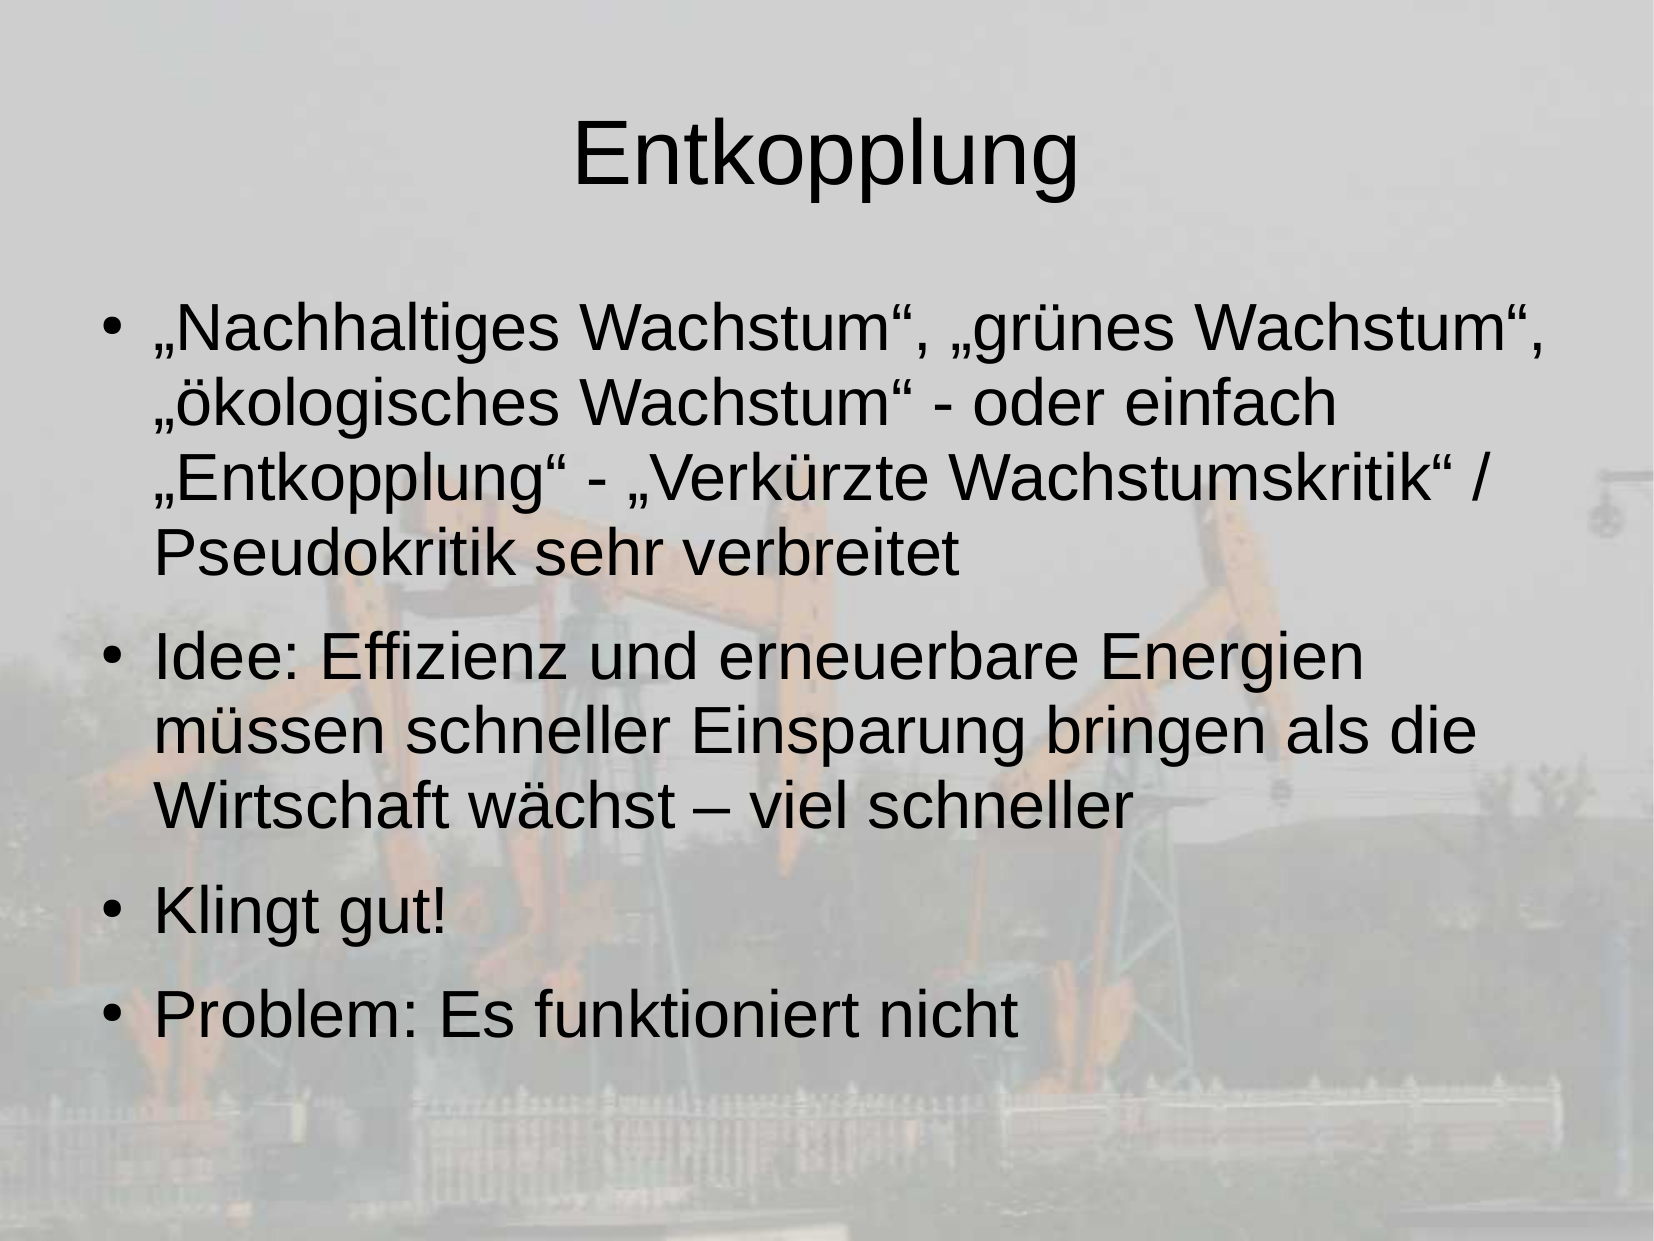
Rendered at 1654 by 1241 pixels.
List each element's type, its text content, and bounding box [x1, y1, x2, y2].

picture [0, 0, 1654, 1241]
list „Nachhaltiges Wachstum“, „grünes Wachstum“, „ökologisches Wachstum“ - oder einfach „Entkopplung“ - „Verkürzte Wachstumskritik“ / Pseudokritik sehr verbreitet Idee: Effizienz und erneuerbare Energien müssen schneller Einsparung bringen als die Wirtschaft wächst – viel schneller Klingt gut! Problem: Es funktioniert nicht [82, 290, 1571, 1109]
title Entkopplung [82, 49, 1571, 257]
